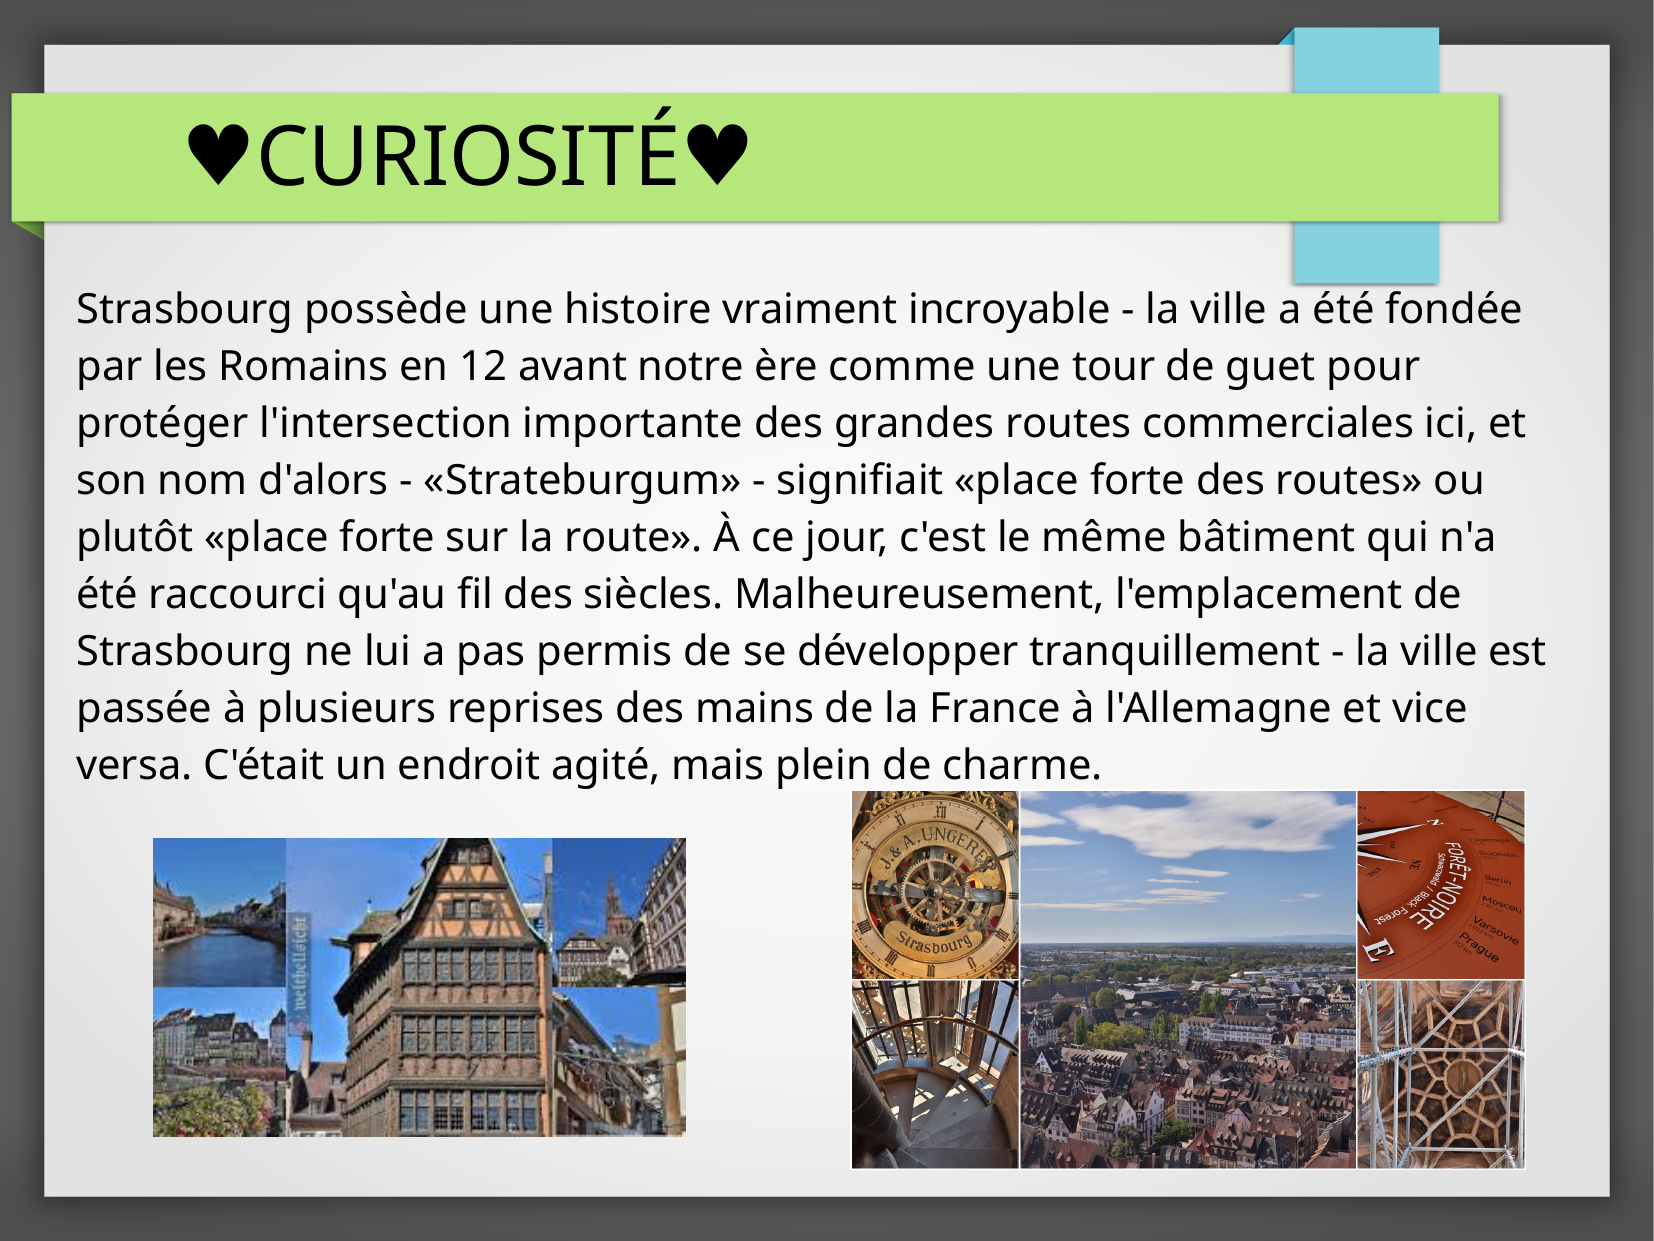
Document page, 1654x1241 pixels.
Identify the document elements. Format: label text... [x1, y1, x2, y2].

picture [153, 838, 686, 1137]
picture [850, 789, 1526, 1170]
title ♥CURIOSITÉ♥ [106, 79, 1288, 225]
text_box Strasbourg possède une histoire vraiment incroyable - la ville a été fondée par les Romains en 12 avant notre ère comme une tour de guet pour protéger l'intersection importante des grandes routes commerciales ici, et son nom d'alors - «Strateburgum» - signifiait «place forte des routes» ou plutôt «place forte sur la route». À ce jour, c'est le même bâtiment qui n'a été raccourci qu'au fil des siècles. Malheureusement, l'emplacement de Strasbourg ne lui a pas permis de se développer tranquillement - la ville est passée à plusieurs reprises des mains de la France à l'Allemagne et vice versa. C'était un endroit agité, mais plein de charme. [61, 271, 1583, 925]
